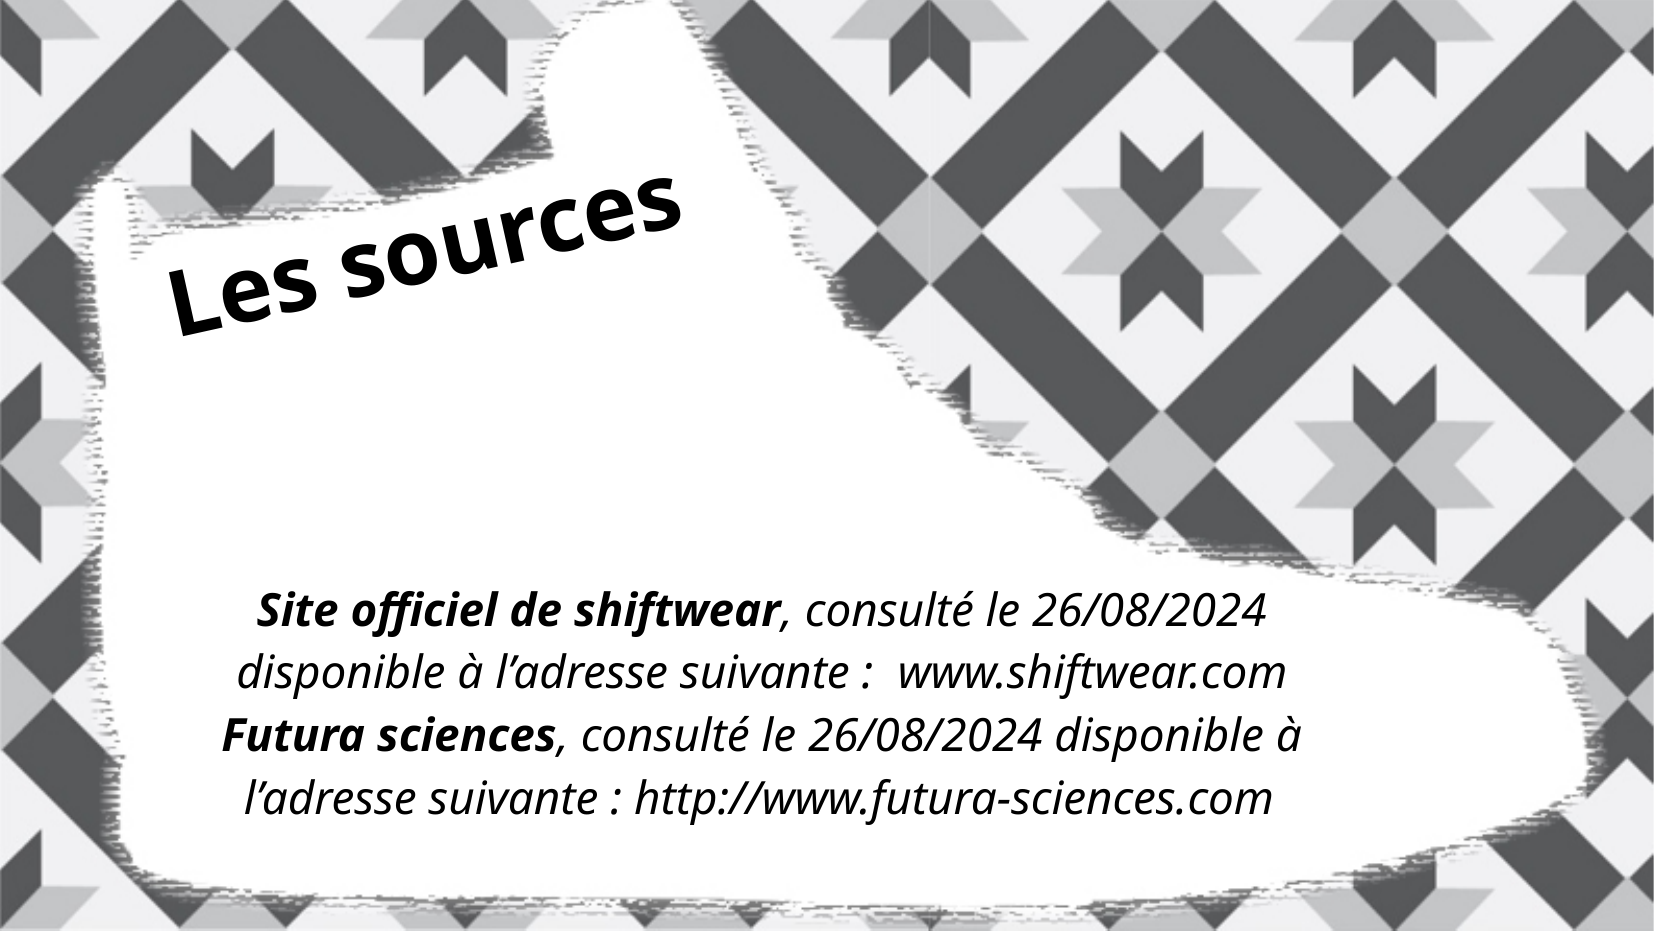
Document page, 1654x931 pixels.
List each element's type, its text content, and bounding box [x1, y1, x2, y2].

text_box Site officiel de shiftwear, consulté le 26/08/2024 disponible à l’adresse suivante : www.shiftwear.com Futura sciences, consulté le 26/08/2024 disponible à l’adresse suivante : http://www.futura-sciences.com [135, 570, 1366, 841]
title Les sources [0, 72, 851, 422]
picture [0, 0, 1654, 931]
